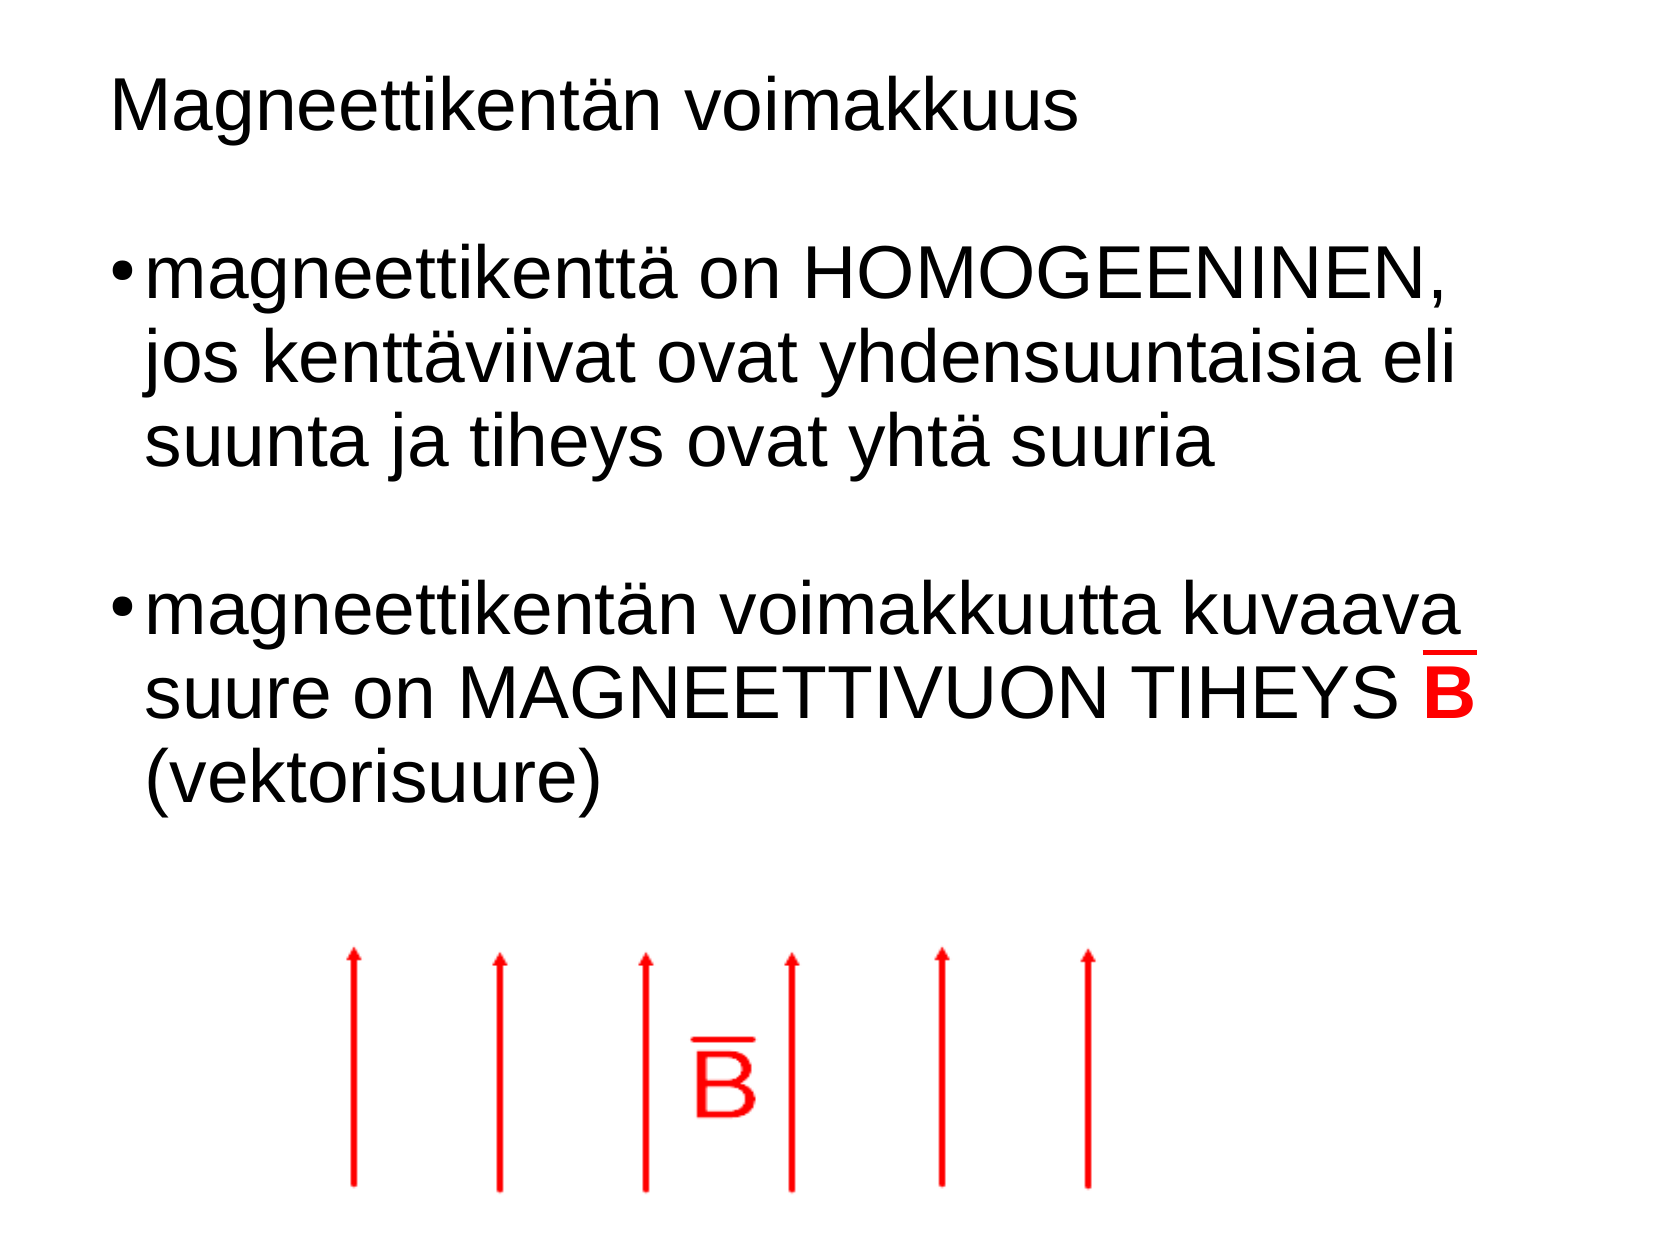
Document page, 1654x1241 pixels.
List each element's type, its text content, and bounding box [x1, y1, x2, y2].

picture [295, 921, 1146, 1215]
text_box Magneettikentän voimakkuus magneettikenttä on HOMOGEENINEN, jos kenttäviivat ovat yhdensuuntaisia eli suunta ja tiheys ovat yhtä suuria magneettikentän voimakkuutta kuvaava suure on MAGNEETTIVUON TIHEYS B (vektorisuure) [94, 54, 1512, 910]
